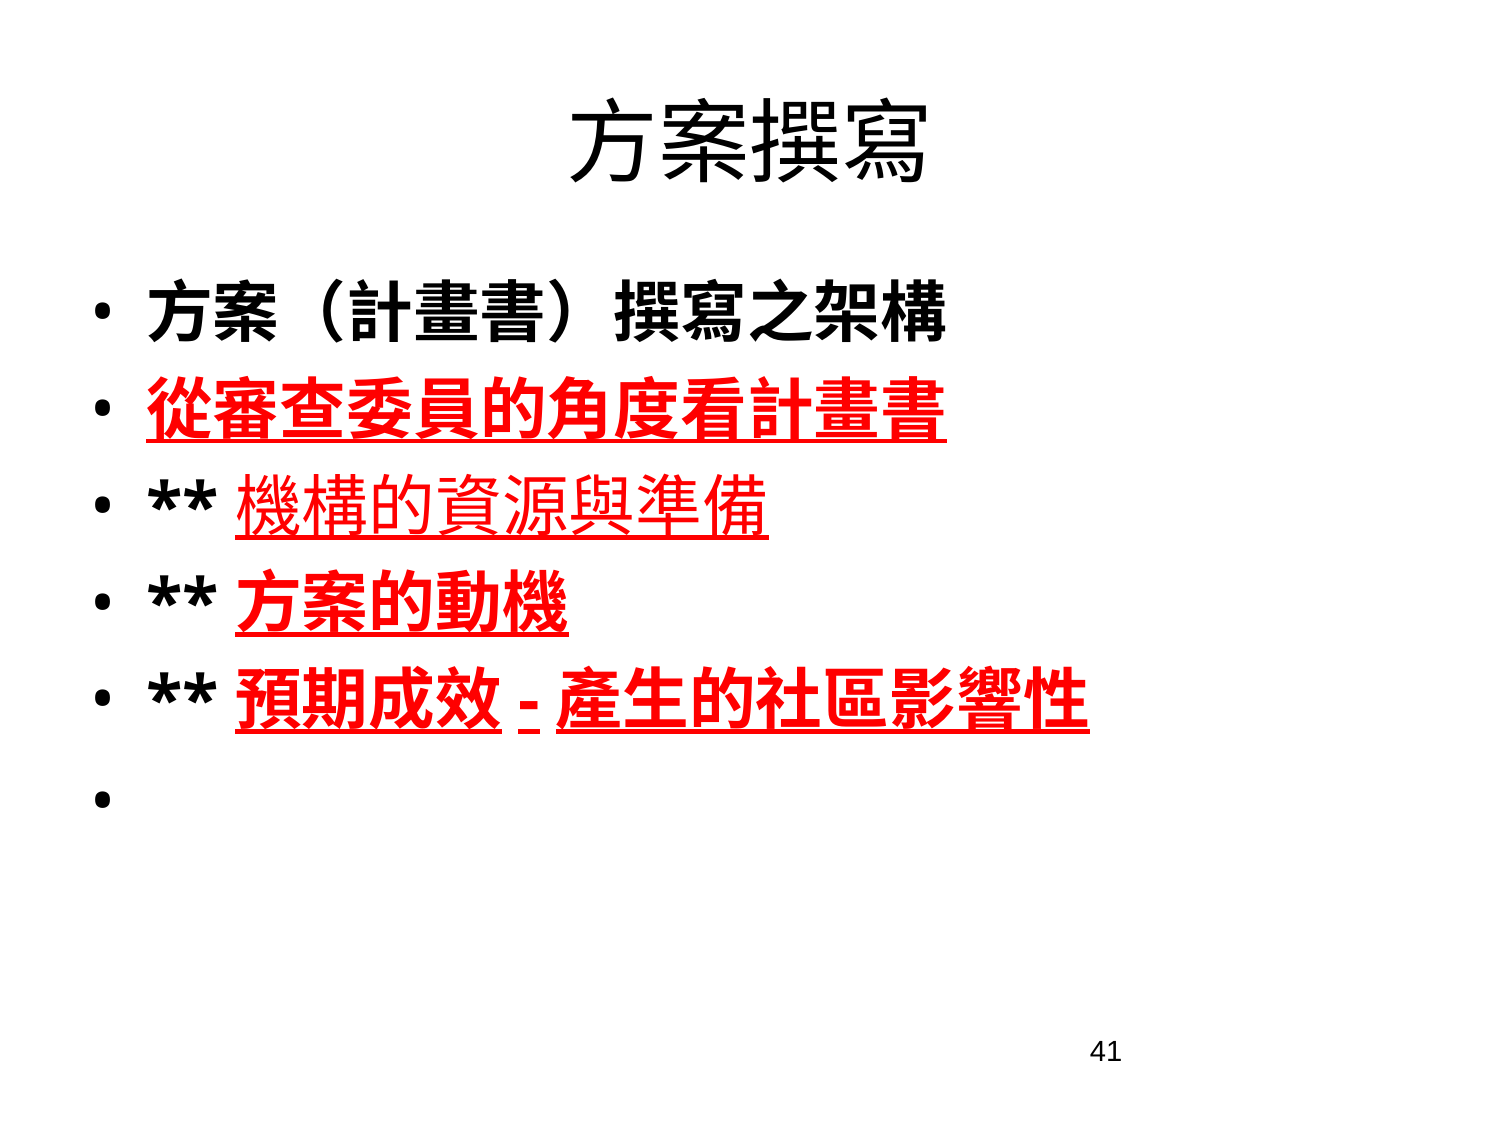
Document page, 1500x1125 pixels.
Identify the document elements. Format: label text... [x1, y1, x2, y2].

title 方案撰寫 [75, 45, 1426, 233]
list 方案（計畫書）撰寫之架構 從審查委員的角度看計畫書 **機構的資源與準備 **方案的動機 **預期成效-產生的社區影響性 [75, 262, 1426, 1005]
text_box [1074, 1024, 1426, 1103]
